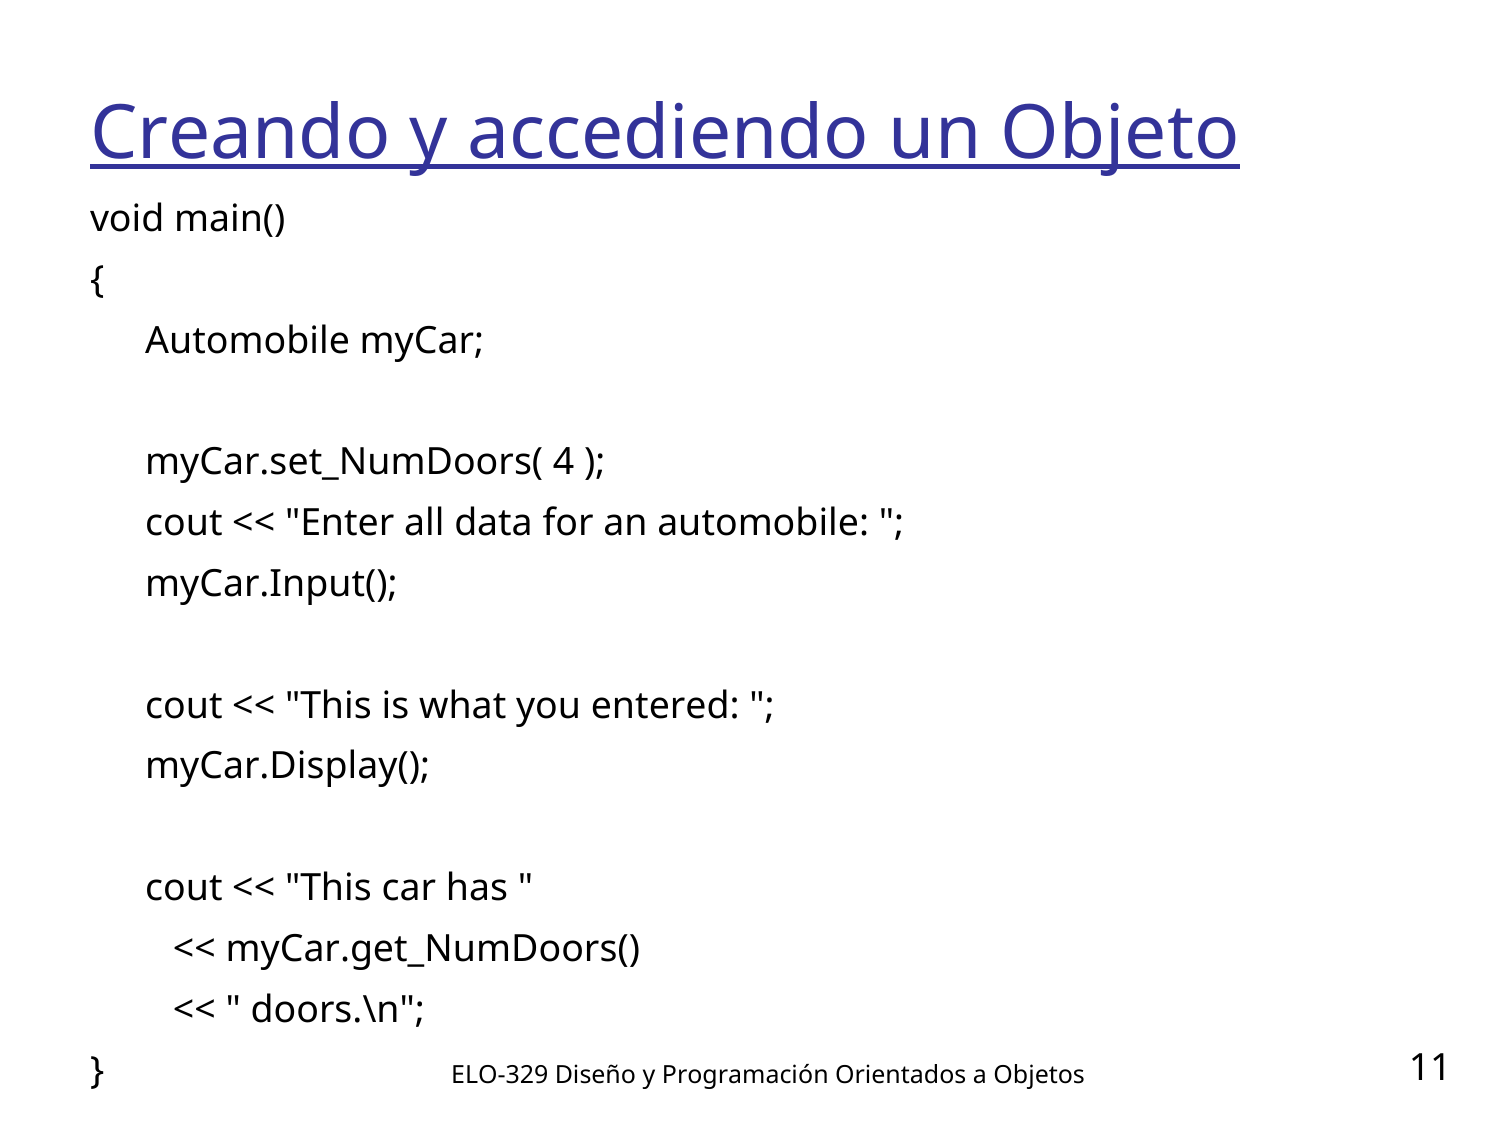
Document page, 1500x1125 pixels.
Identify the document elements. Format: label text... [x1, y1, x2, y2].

list void main()‏ { Automobile myCar; myCar.set_NumDoors( 4 ); cout << "Enter all data for an automobile: "; myCar.Input(); cout << "This is what you entered: "; myCar.Display(); cout << "This car has " << myCar.get_NumDoors() << " doors.\n"; } [75, 183, 1462, 967]
title Creando y accediendo un Objeto [75, 10, 1465, 188]
